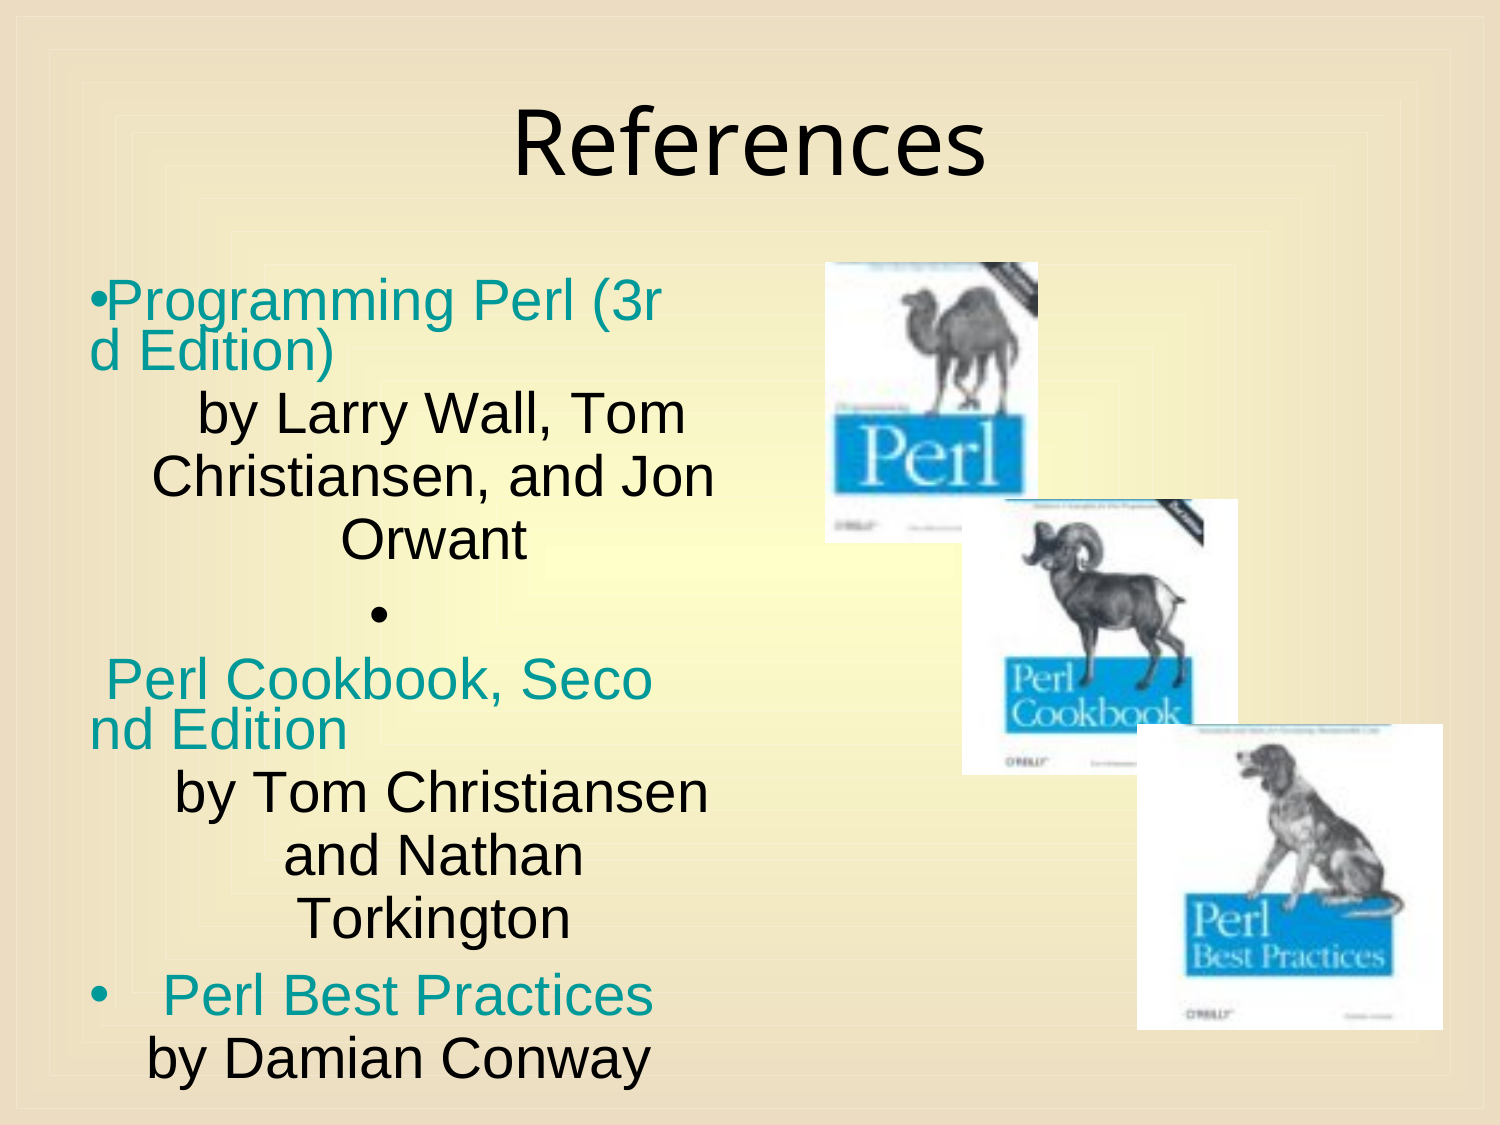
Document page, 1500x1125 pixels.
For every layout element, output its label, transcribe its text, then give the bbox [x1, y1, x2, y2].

list Programming Perl (3rd Edition) by Larry Wall, Tom Christiansen, and Jon Orwant Perl Cookbook, Second Edition by Tom Christiansen and Nathan Torkington Perl Best Practices by Damian Conway [75, 262, 738, 1005]
picture [825, 262, 1443, 1030]
title References [75, 45, 1426, 233]
